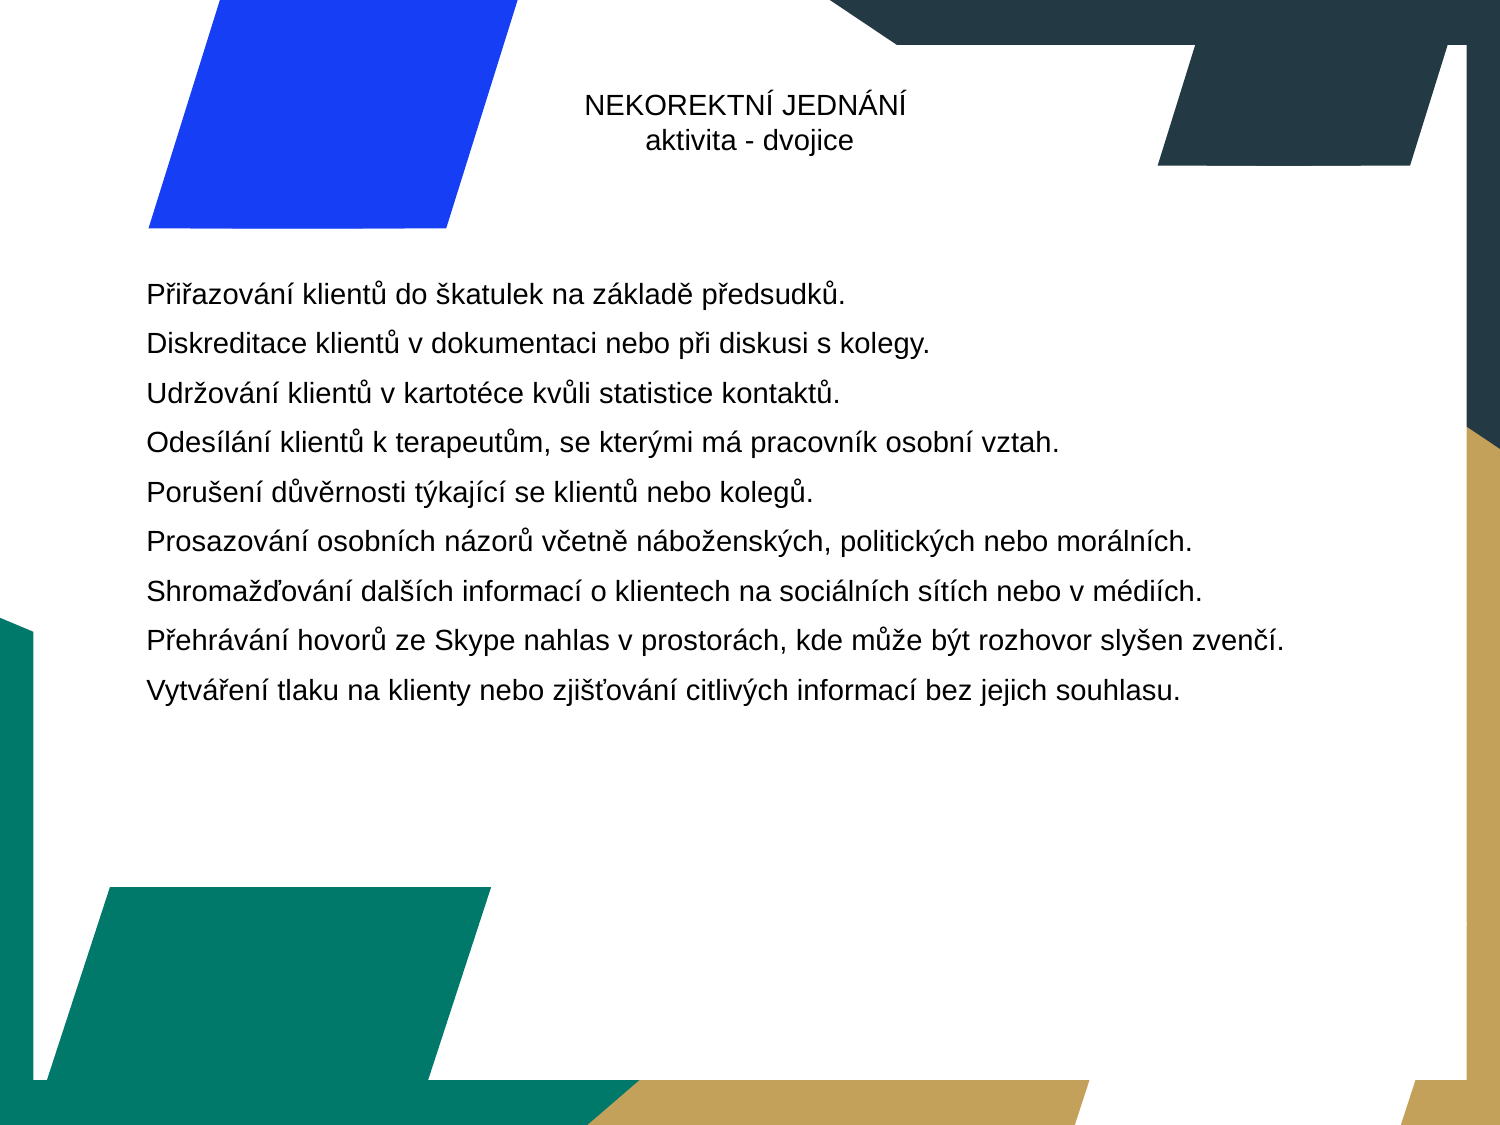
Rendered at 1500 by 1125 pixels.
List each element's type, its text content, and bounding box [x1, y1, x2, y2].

title NEKOREKTNÍ JEDNÁNÍ aktivita - dvojice [75, 45, 1425, 233]
list Přiřazování klientů do škatulek na základě předsudků. Diskreditace klientů v dokumentaci nebo při diskusi s kolegy. Udržování klientů v kartotéce kvůli statistice kontaktů. Odesílání klientů k terapeutům, se kterými má pracovník osobní vztah. Porušení důvěrnosti týkající se klientů nebo kolegů. Prosazování osobních názorů včetně náboženských, politických nebo morálních. Shromažďování dalších informací o klientech na sociálních sítích nebo v médiích. Přehrávání hovorů ze Skype nahlas v prostorách, kde může být rozhovor slyšen zvenčí. Vytváření tlaku na klienty nebo zjišťování citlivých informací bez jejich souhlasu. [75, 262, 1425, 1005]
